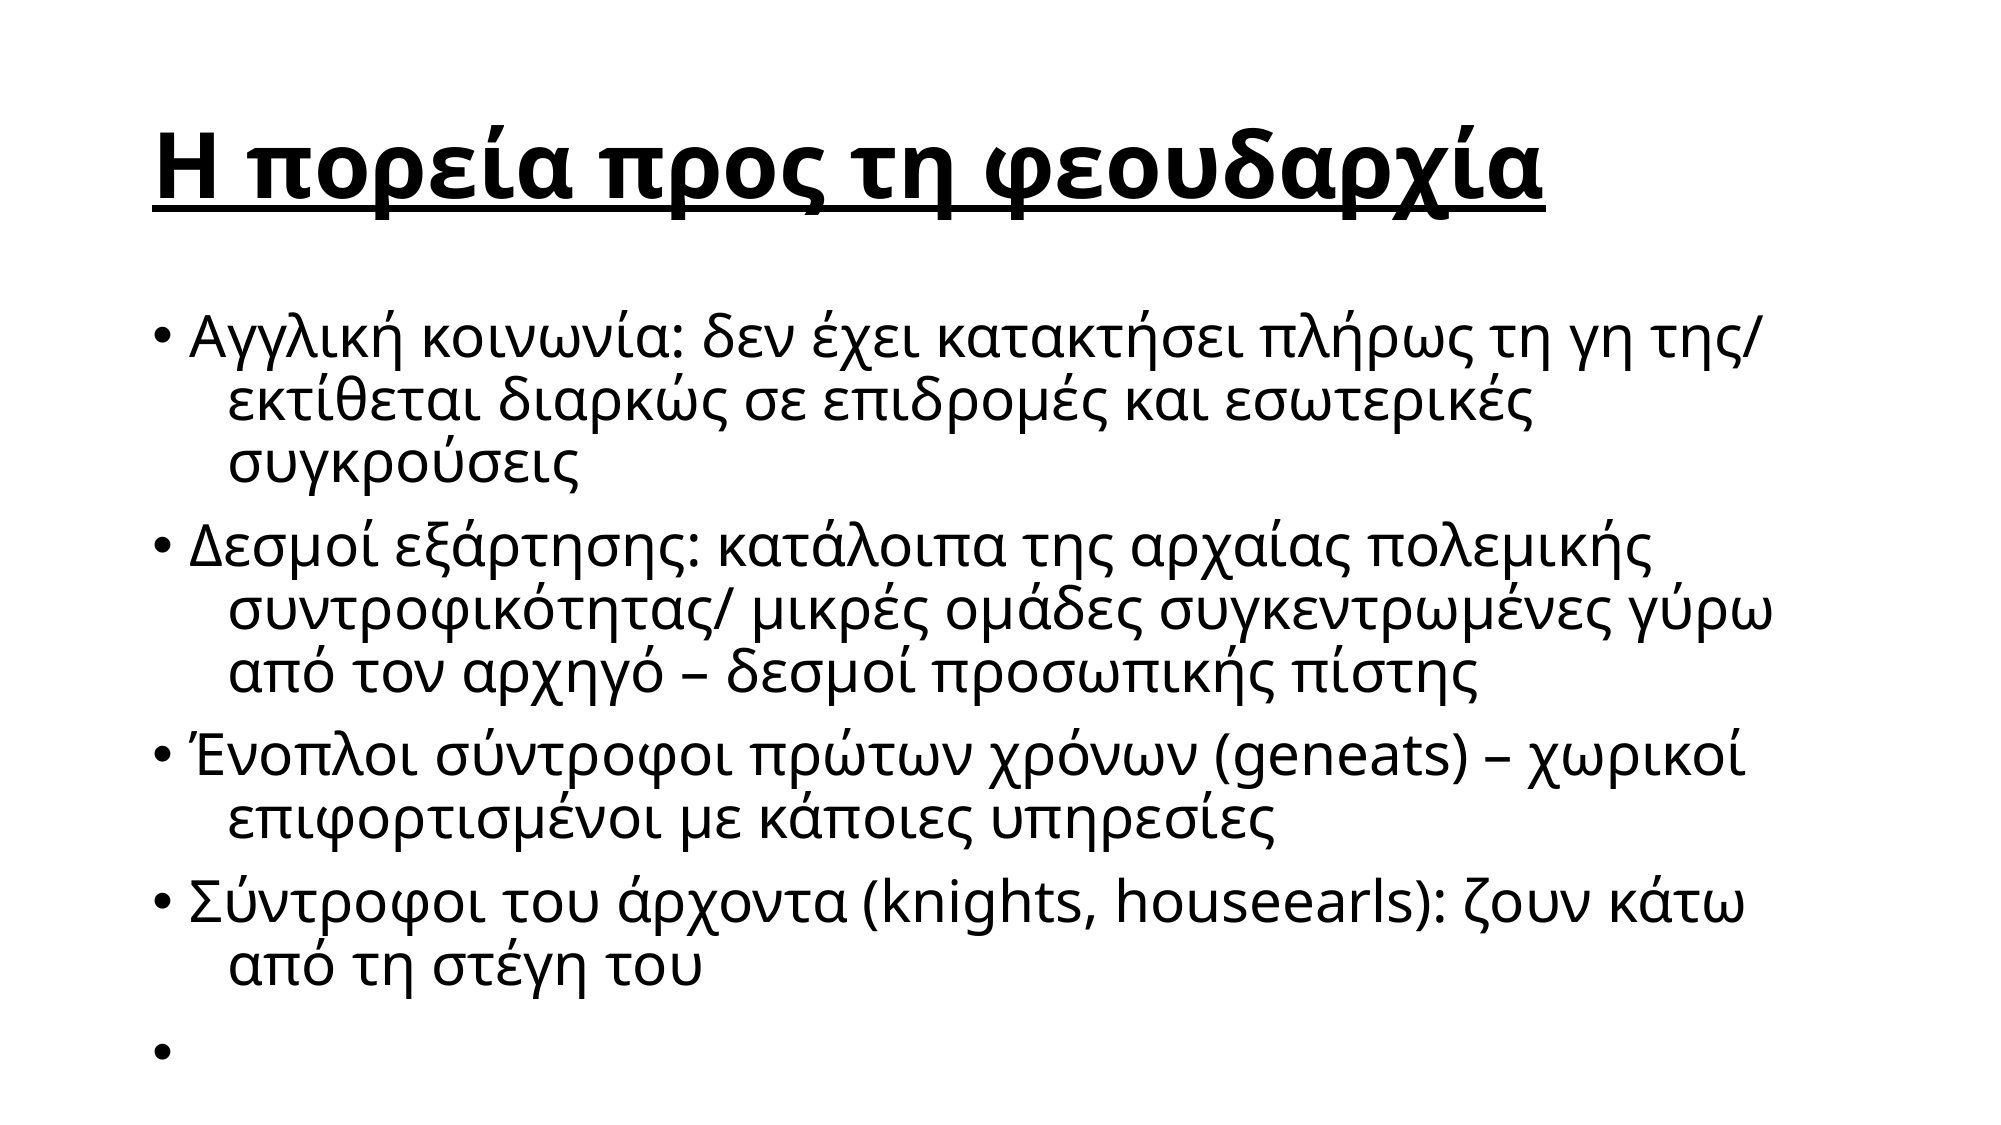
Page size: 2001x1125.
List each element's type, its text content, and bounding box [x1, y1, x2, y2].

list Αγγλική κοινωνία: δεν έχει κατακτήσει πλήρως τη γη της/ εκτίθεται διαρκώς σε επιδρομές και εσωτερικές συγκρούσεις Δεσμοί εξάρτησης: κατάλοιπα της αρχαίας πολεμικής συντροφικότητας/ μικρές ομάδες συγκεντρωμένες γύρω από τον αρχηγό – δεσμοί προσωπικής πίστης Ένοπλοι σύντροφοι πρώτων χρόνων (geneats) – χωρικοί επιφορτισμένοι με κάποιες υπηρεσίες Σύντροφοι του άρχοντα (knights, houseearls): ζουν κάτω από τη στέγη του [137, 299, 1863, 1014]
title Η πορεία προς τη φεουδαρχία [137, 59, 1863, 278]
